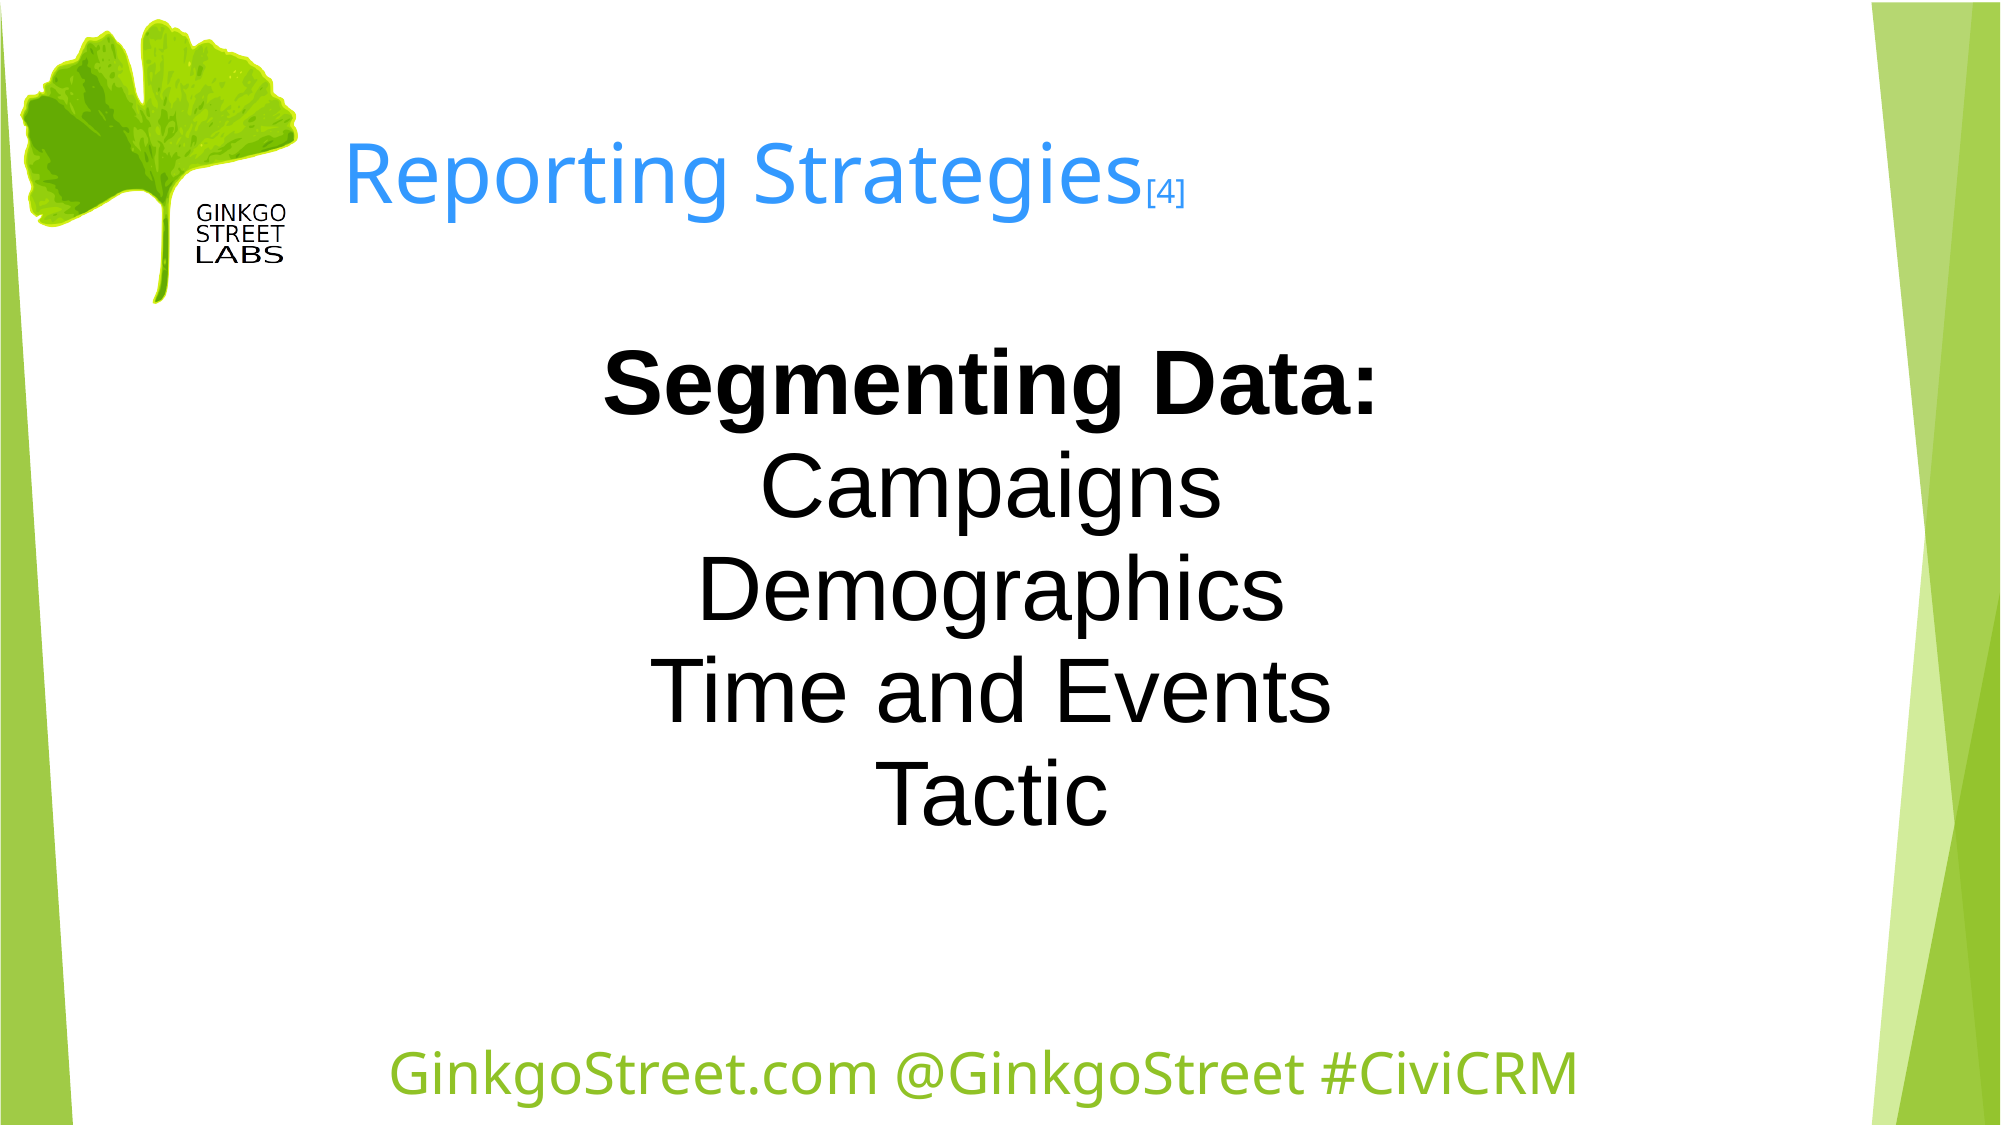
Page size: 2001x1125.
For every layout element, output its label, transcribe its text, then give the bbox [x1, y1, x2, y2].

title Reporting Strategies[4] [342, 62, 1779, 280]
picture [20, 19, 298, 304]
subtitle Segmenting Data: Campaigns Demographics Time and Events Tactic [225, 270, 1759, 907]
